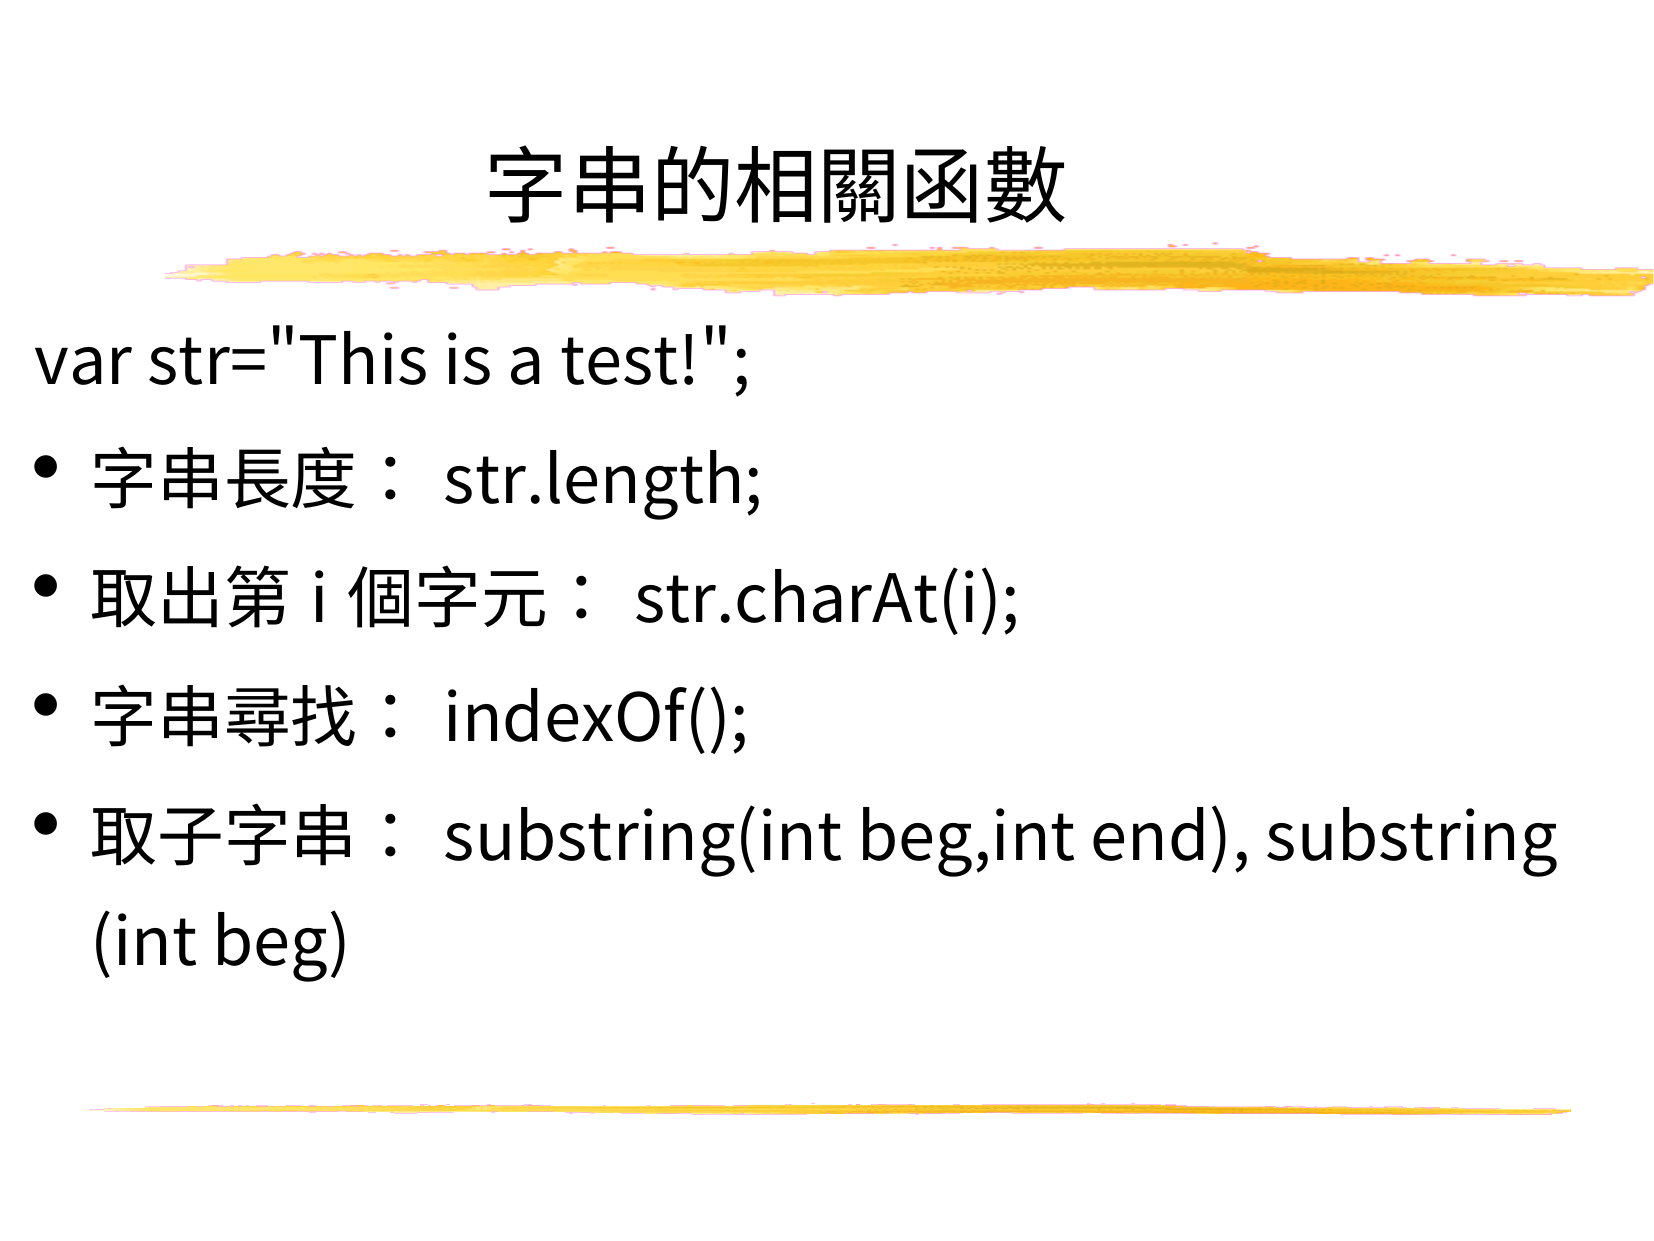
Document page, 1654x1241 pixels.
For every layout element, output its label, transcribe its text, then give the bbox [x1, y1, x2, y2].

picture [165, 237, 1654, 308]
list var str="This is a test!"; 字串長度：str.length; 取出第i個字元：str.charAt(i); 字串尋找：indexOf(); 取子字串：substring(int beg,int end), substring(int beg) [19, 291, 1614, 1106]
picture [82, 1106, 1571, 1117]
title 字串的相關函數 [73, 41, 1479, 249]
